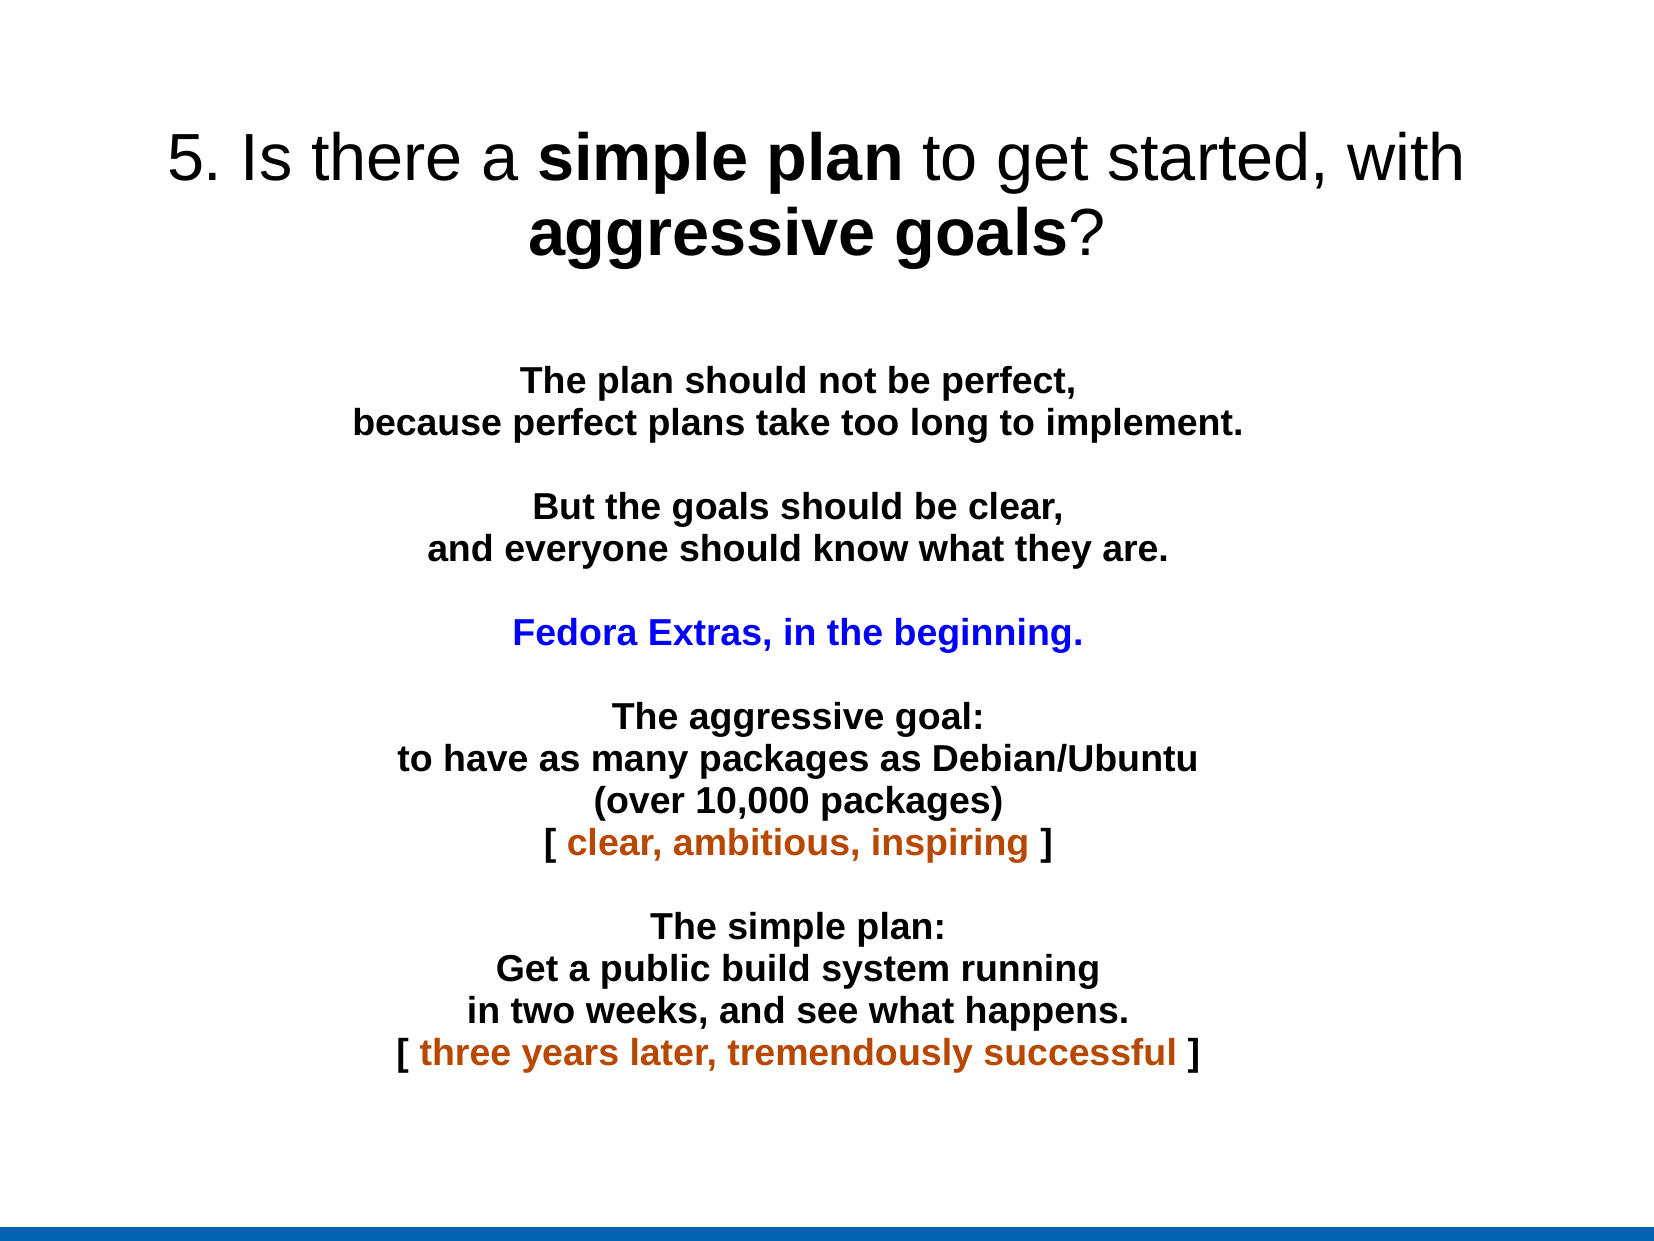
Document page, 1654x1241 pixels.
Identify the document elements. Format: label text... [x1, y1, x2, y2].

text_box The plan should not be perfect, because perfect plans take too long to implement. But the goals should be clear, and everyone should know what they are. Fedora Extras, in the beginning. The aggressive goal: to have as many packages as Debian/Ubuntu (over 10,000 packages) [ clear, ambitious, inspiring ] The simple plan: Get a public build system running in two weeks, and see what happens. [ three years later, tremendously successful ] [337, 352, 1260, 1082]
text_box 5. Is there a simple plan to get started, with aggressive goals? [112, 112, 1522, 277]
